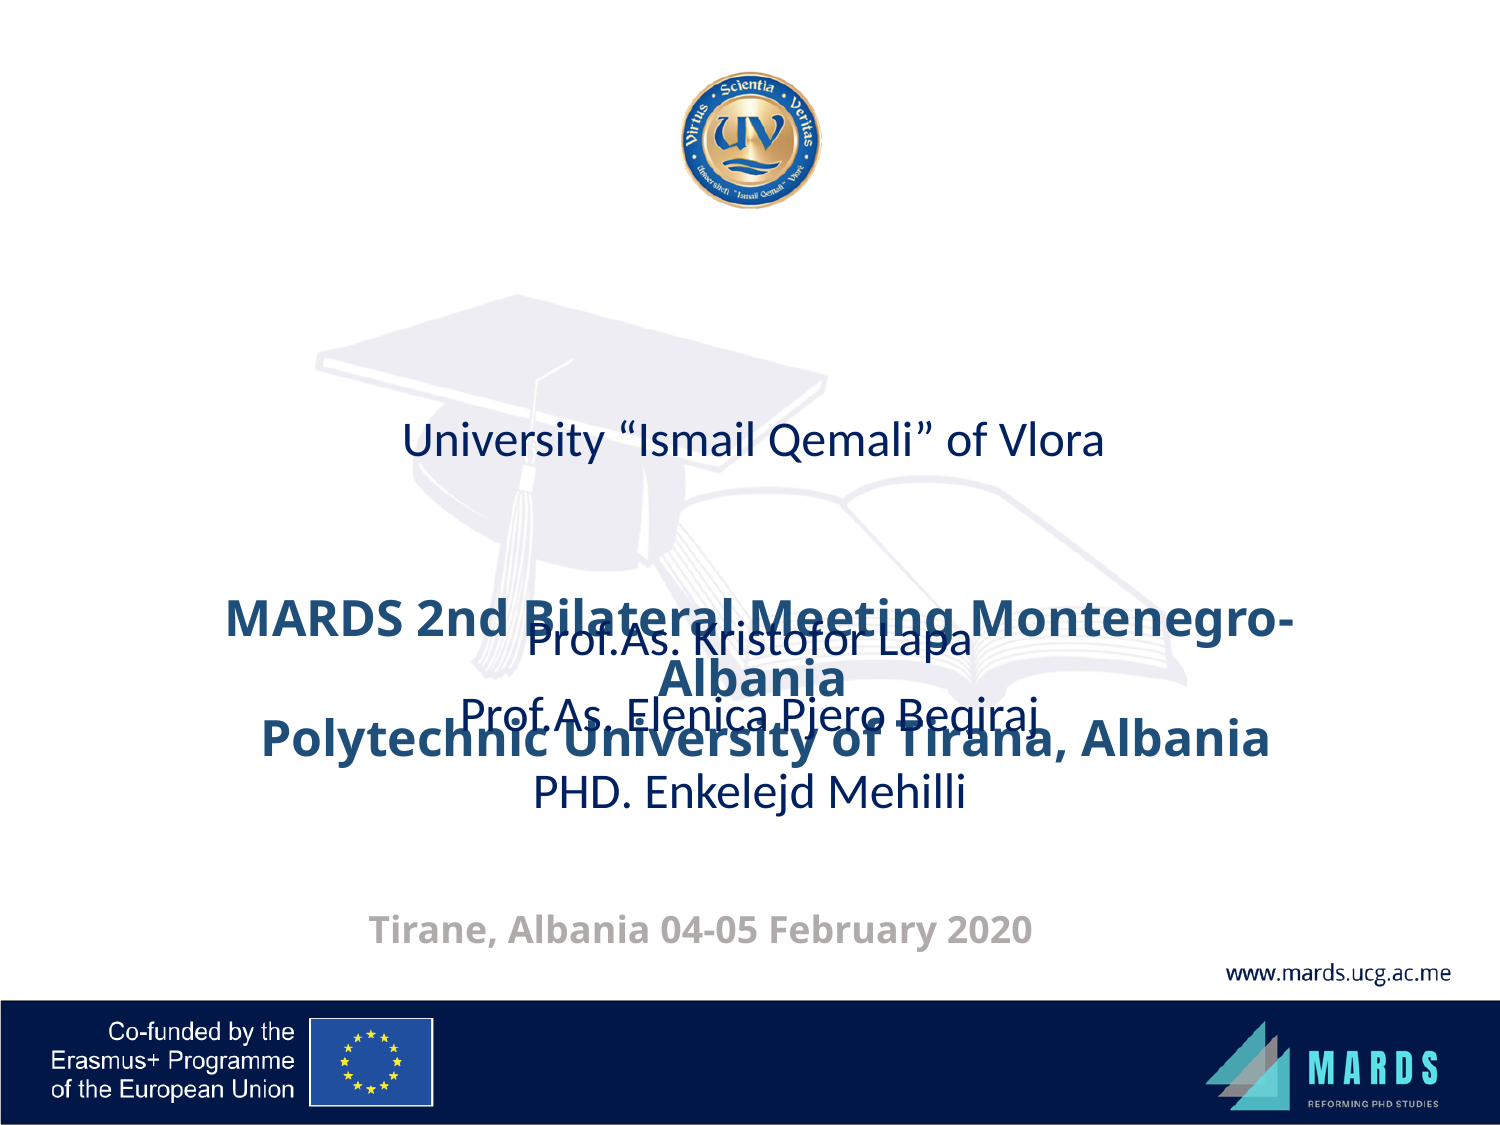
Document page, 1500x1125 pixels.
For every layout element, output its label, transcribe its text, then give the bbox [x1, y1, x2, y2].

subtitle Prof.As. Kristofor Lapa Prof.As. Elenica Pjero Beqiraj PHD. Enkelejd Mehilli [430, 597, 1070, 819]
title University “Ismail Qemali” of Vlora MARDS 2nd Bilateral Meeting Montenegro-Albania Polytechnic University of Tirana, Albania [122, 158, 1398, 400]
text_box Tirane, Albania 04-05 February 2020 [353, 899, 1290, 959]
picture [678, 71, 822, 209]
